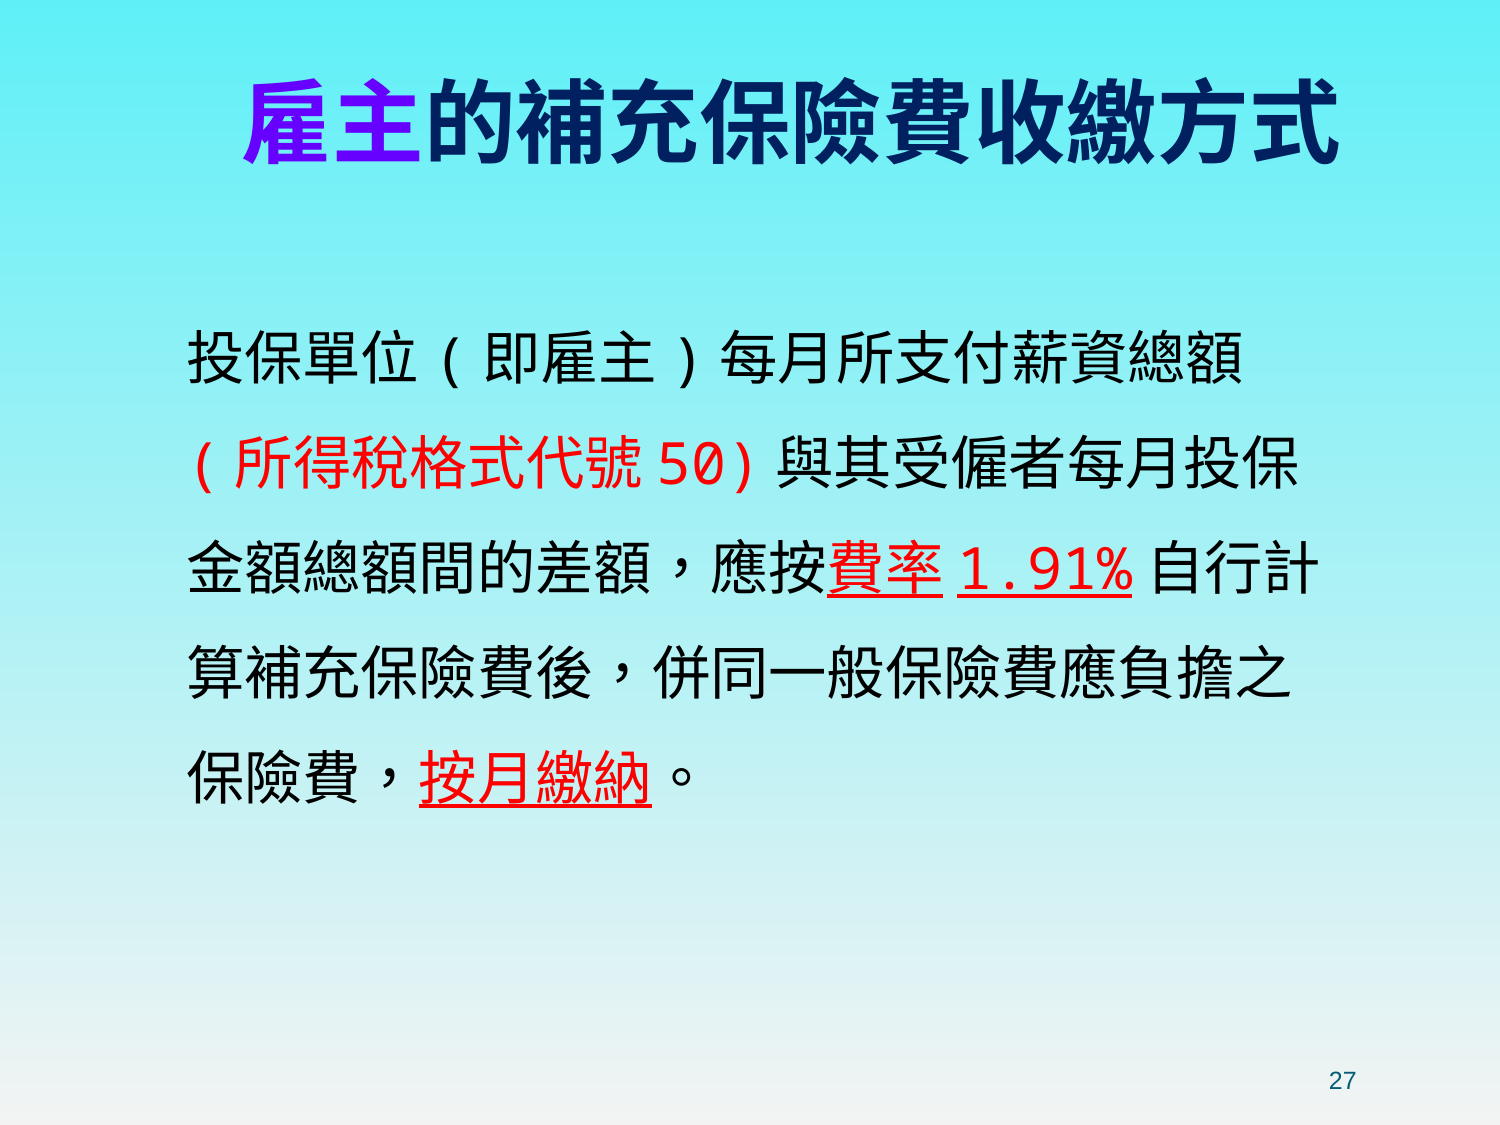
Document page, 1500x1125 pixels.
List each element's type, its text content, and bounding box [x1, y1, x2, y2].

text_box 投保單位(即雇主)每月所支付薪資總額(所得稅格式代號50)與其受僱者每月投保金額總額間的差額，應按費率1.91%自行計算補充保險費後，併同一般保險費應負擔之保險費，按月繳納。 [171, 278, 1353, 825]
text_box 27 [1328, 1034, 1454, 1095]
text_box 雇主的補充保險費收繳方式 [207, 55, 1376, 185]
